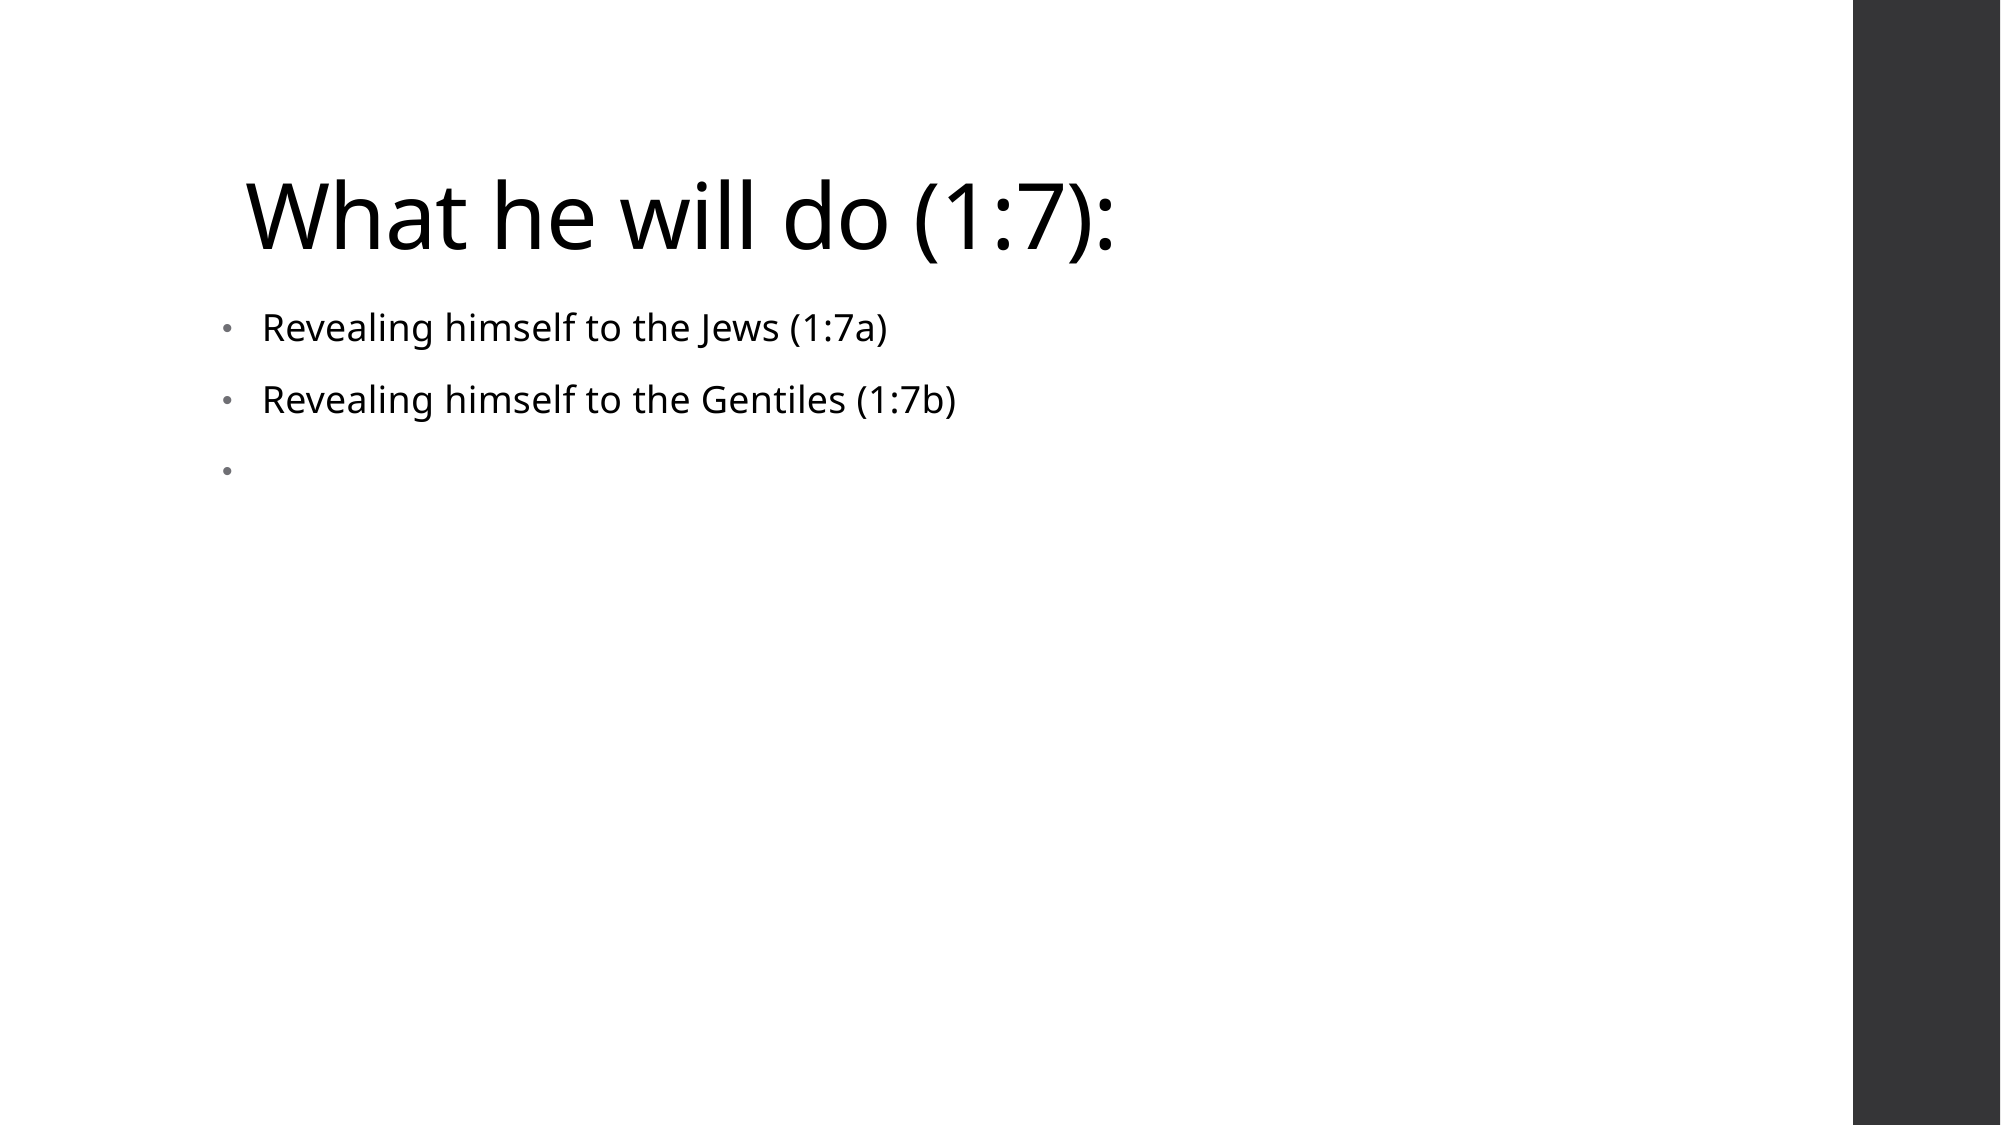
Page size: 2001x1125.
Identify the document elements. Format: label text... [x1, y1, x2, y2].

title What he will do (1:7): [206, 60, 1797, 278]
list Revealing himself to the Jews (1:7a) Revealing himself to the Gentiles (1:7b) [206, 299, 1617, 1014]
